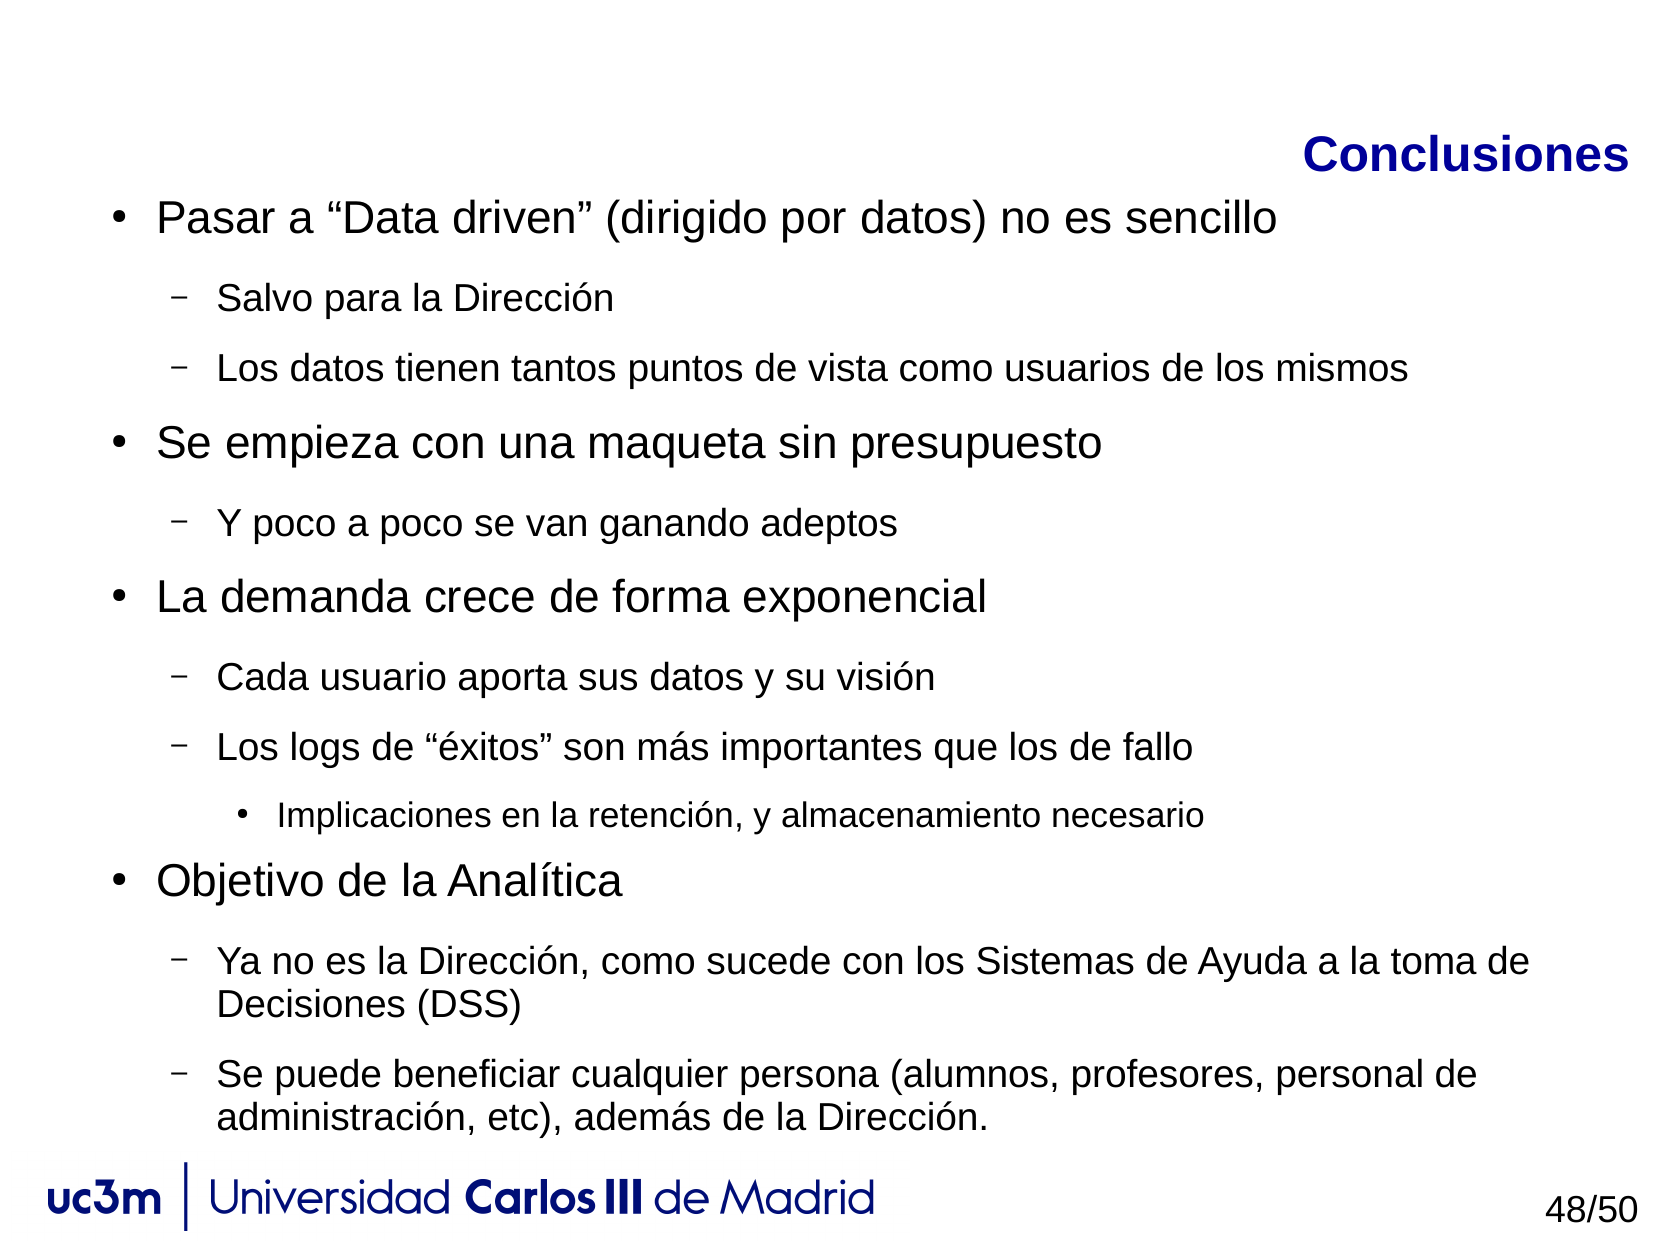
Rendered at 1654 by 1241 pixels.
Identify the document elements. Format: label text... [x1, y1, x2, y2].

list Pasar a “Data driven” (dirigido por datos) no es sencillo Salvo para la Dirección Los datos tienen tantos puntos de vista como usuarios de los mismos Se empieza con una maqueta sin presupuesto Y poco a poco se van ganando adeptos La demanda crece de forma exponencial Cada usuario aporta sus datos y su visión Los logs de “éxitos” son más importantes que los de fallo Implicaciones en la retención, y almacenamiento necesario Objetivo de la Analítica Ya no es la Dirección, como sucede con los Sistemas de Ayuda a la toma de Decisiones (DSS) Se puede beneficiar cualquier persona (alumnos, profesores, personal de administración, etc), además de la Dirección. [95, 192, 1584, 1147]
title Conclusiones [366, 0, 1630, 182]
picture [11, 1151, 910, 1241]
